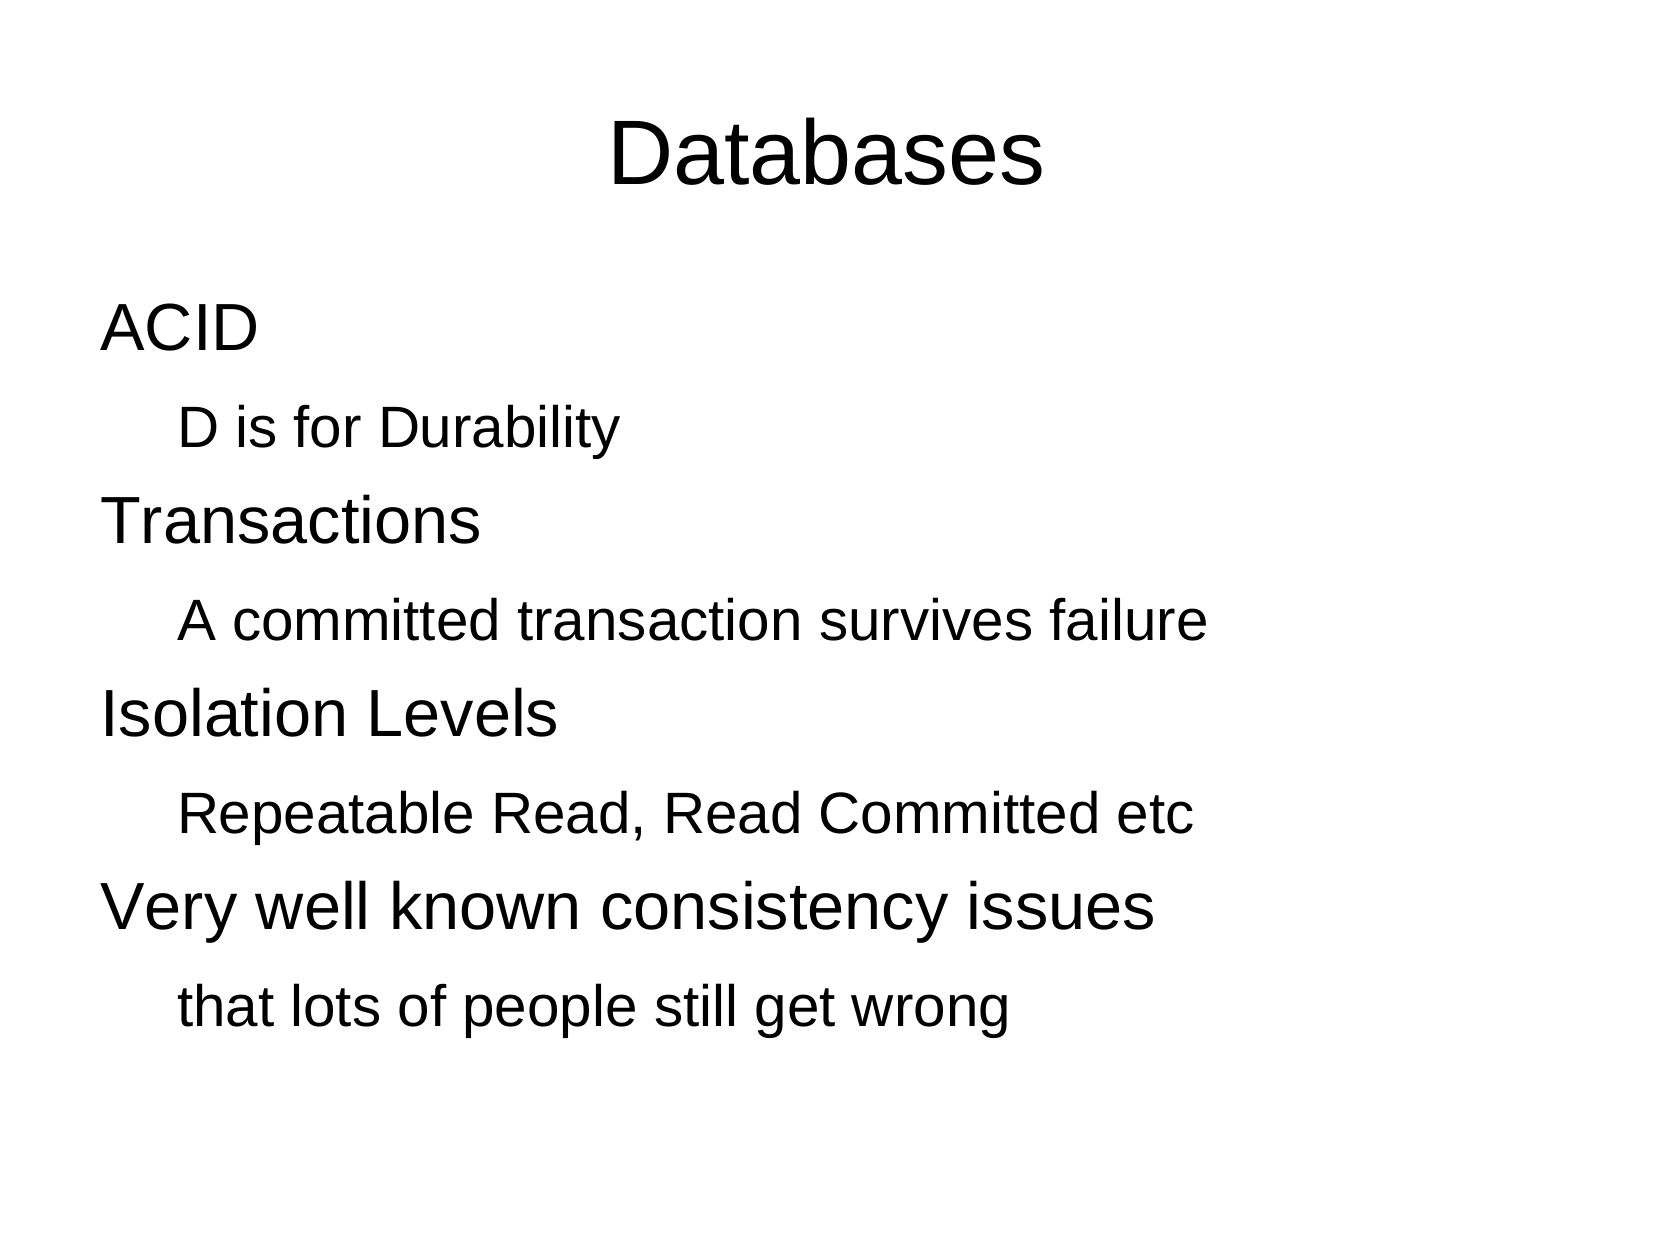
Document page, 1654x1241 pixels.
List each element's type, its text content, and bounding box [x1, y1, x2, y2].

title Databases [82, 56, 1571, 250]
list ACID D is for Durability Transactions A committed transaction survives failure Isolation Levels Repeatable Read, Read Committed etc Very well known consistency issues that lots of people still get wrong [82, 290, 1571, 1102]
